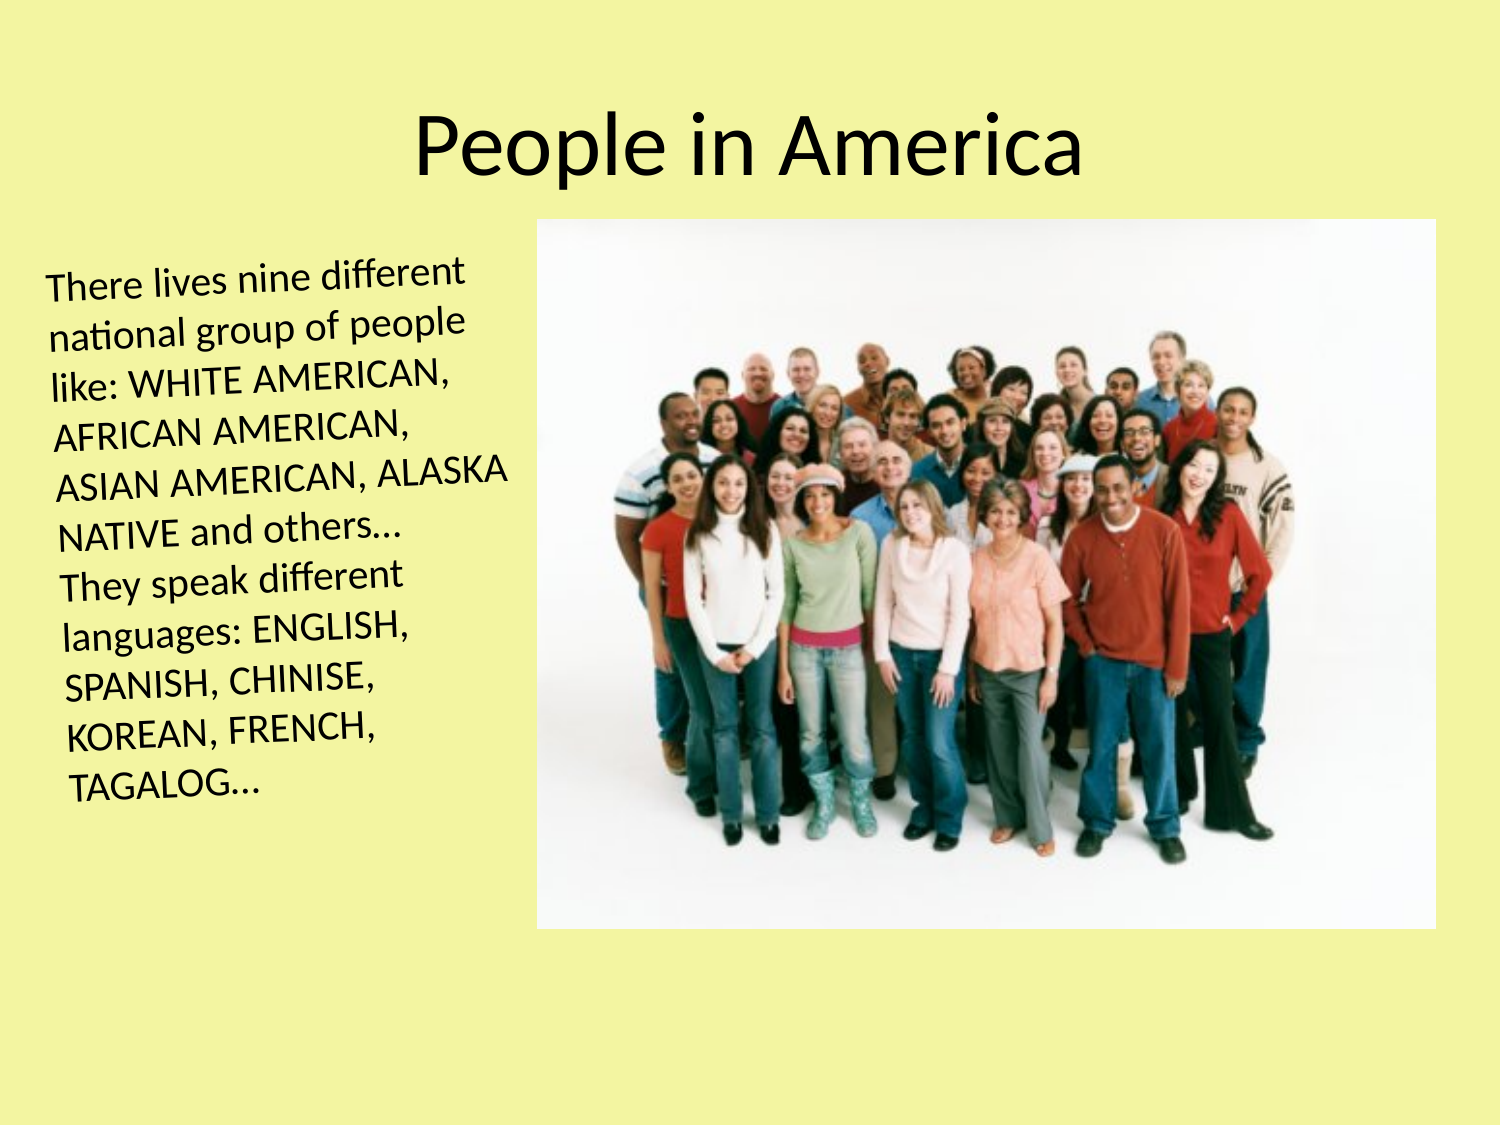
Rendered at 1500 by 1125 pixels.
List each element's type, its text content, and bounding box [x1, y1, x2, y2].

picture [537, 219, 1436, 929]
title People in America [75, 45, 1425, 233]
text_box There lives nine different national group of people like: WHITE AMERICAN, AFRICAN AMERICAN, ASIAN AMERICAN, ALASKA NATIVE and others… They speak different languages: ENGLISH, SPANISH, CHINISE, KOREAN, FRENCH, TAGALOG… [29, 231, 540, 819]
